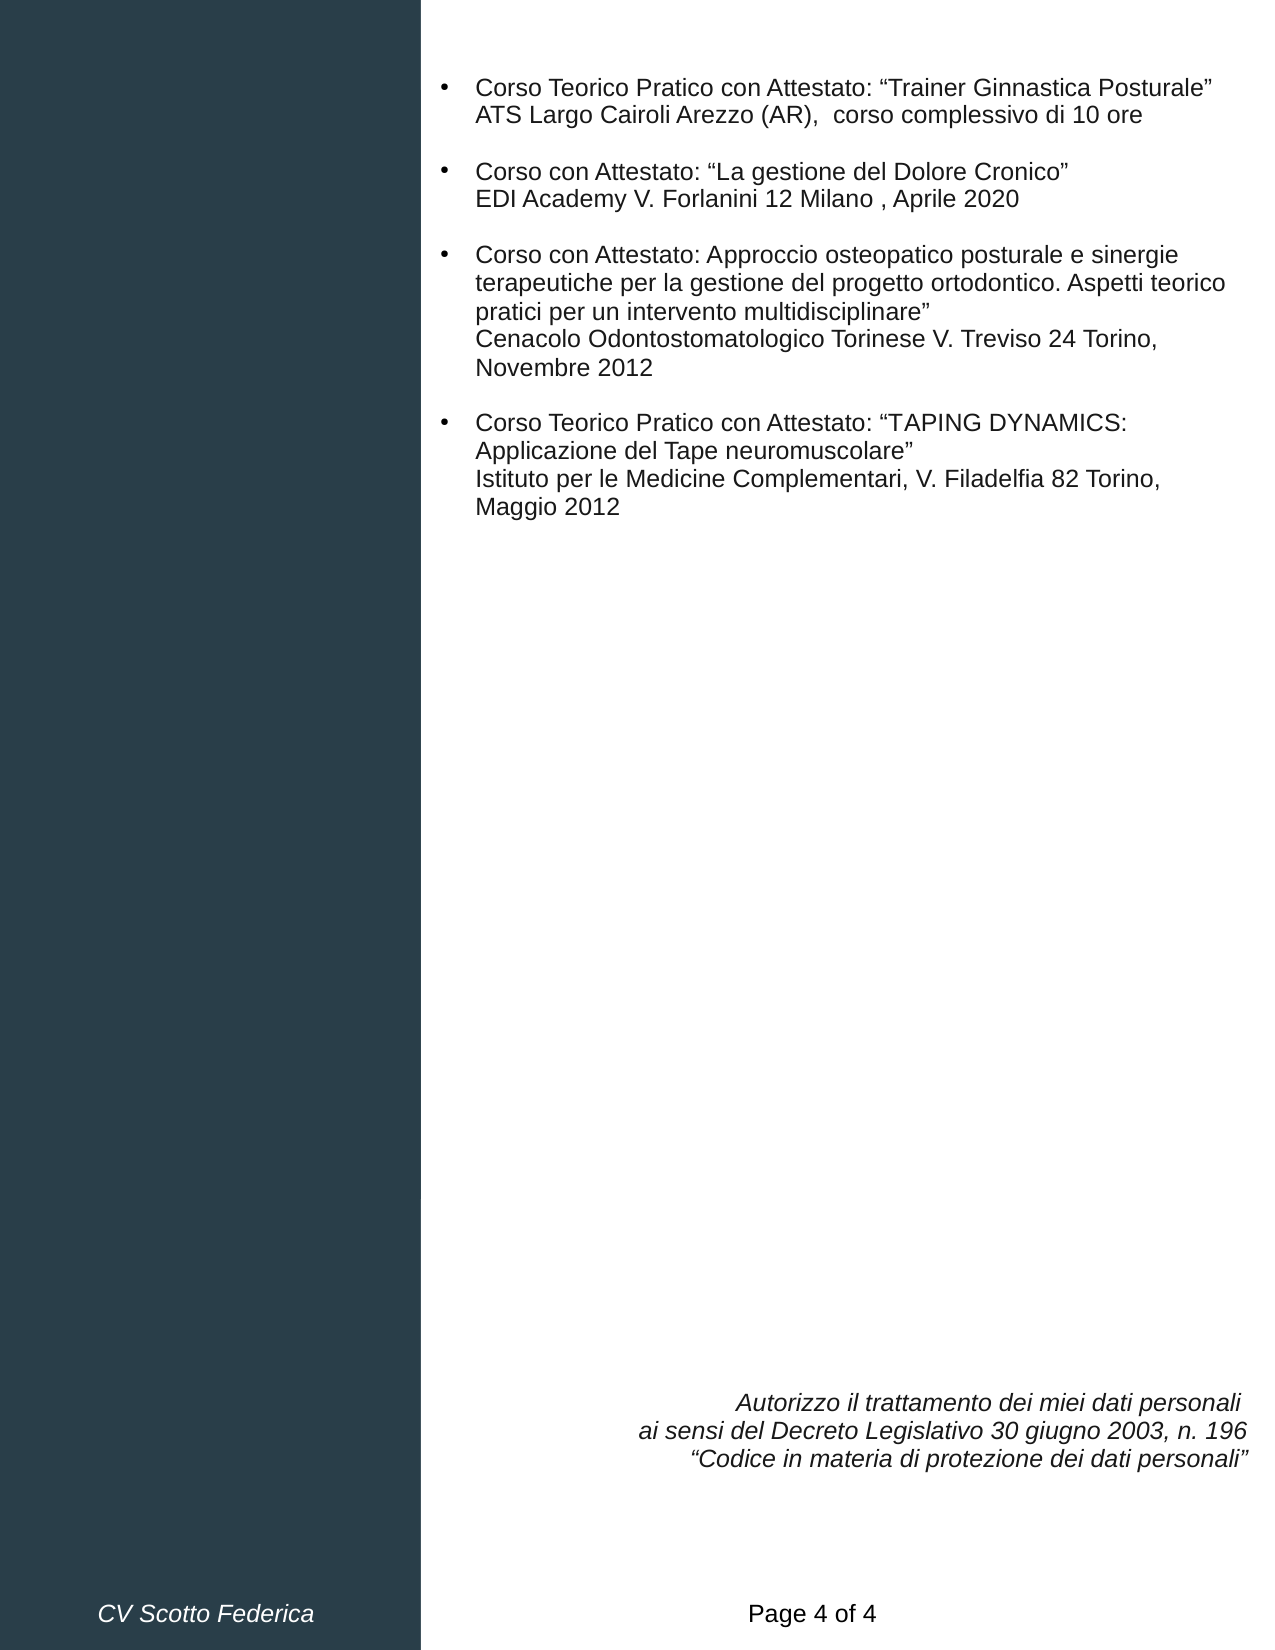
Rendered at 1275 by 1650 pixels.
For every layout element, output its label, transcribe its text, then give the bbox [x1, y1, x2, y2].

text_box Page <numero> of 4 [738, 1594, 892, 1650]
text_box Corso Teorico Pratico con Attestato: “Trainer Ginnastica Posturale” ATS Largo Cairoli Arezzo (AR), corso complessivo di 10 ore Corso con Attestato: “La gestione del Dolore Cronico” EDI Academy V. Forlanini 12 Milano , Aprile 2020 Corso con Attestato: Approccio osteopatico posturale e sinergie terapeutiche per la gestione del progetto ortodontico. Aspetti teorico pratici per un intervento multidisciplinare” Cenacolo Odontostomatologico Torinese V. Treviso 24 Torino, Novembre 2012 Corso Teorico Pratico con Attestato: “TAPING DYNAMICS: Applicazione del Tape neuromuscolare” Istituto per le Medicine Complementari, V. Filadelfia 82 Torino, Maggio 2012 Autorizzo il trattamento dei miei dati personali ai sensi del Decreto Legislativo 30 giugno 2003, n. 196 “Codice in materia di protezione dei dati personali” [425, 65, 1264, 1516]
text_box CV Scotto Federica [82, 1592, 331, 1636]
